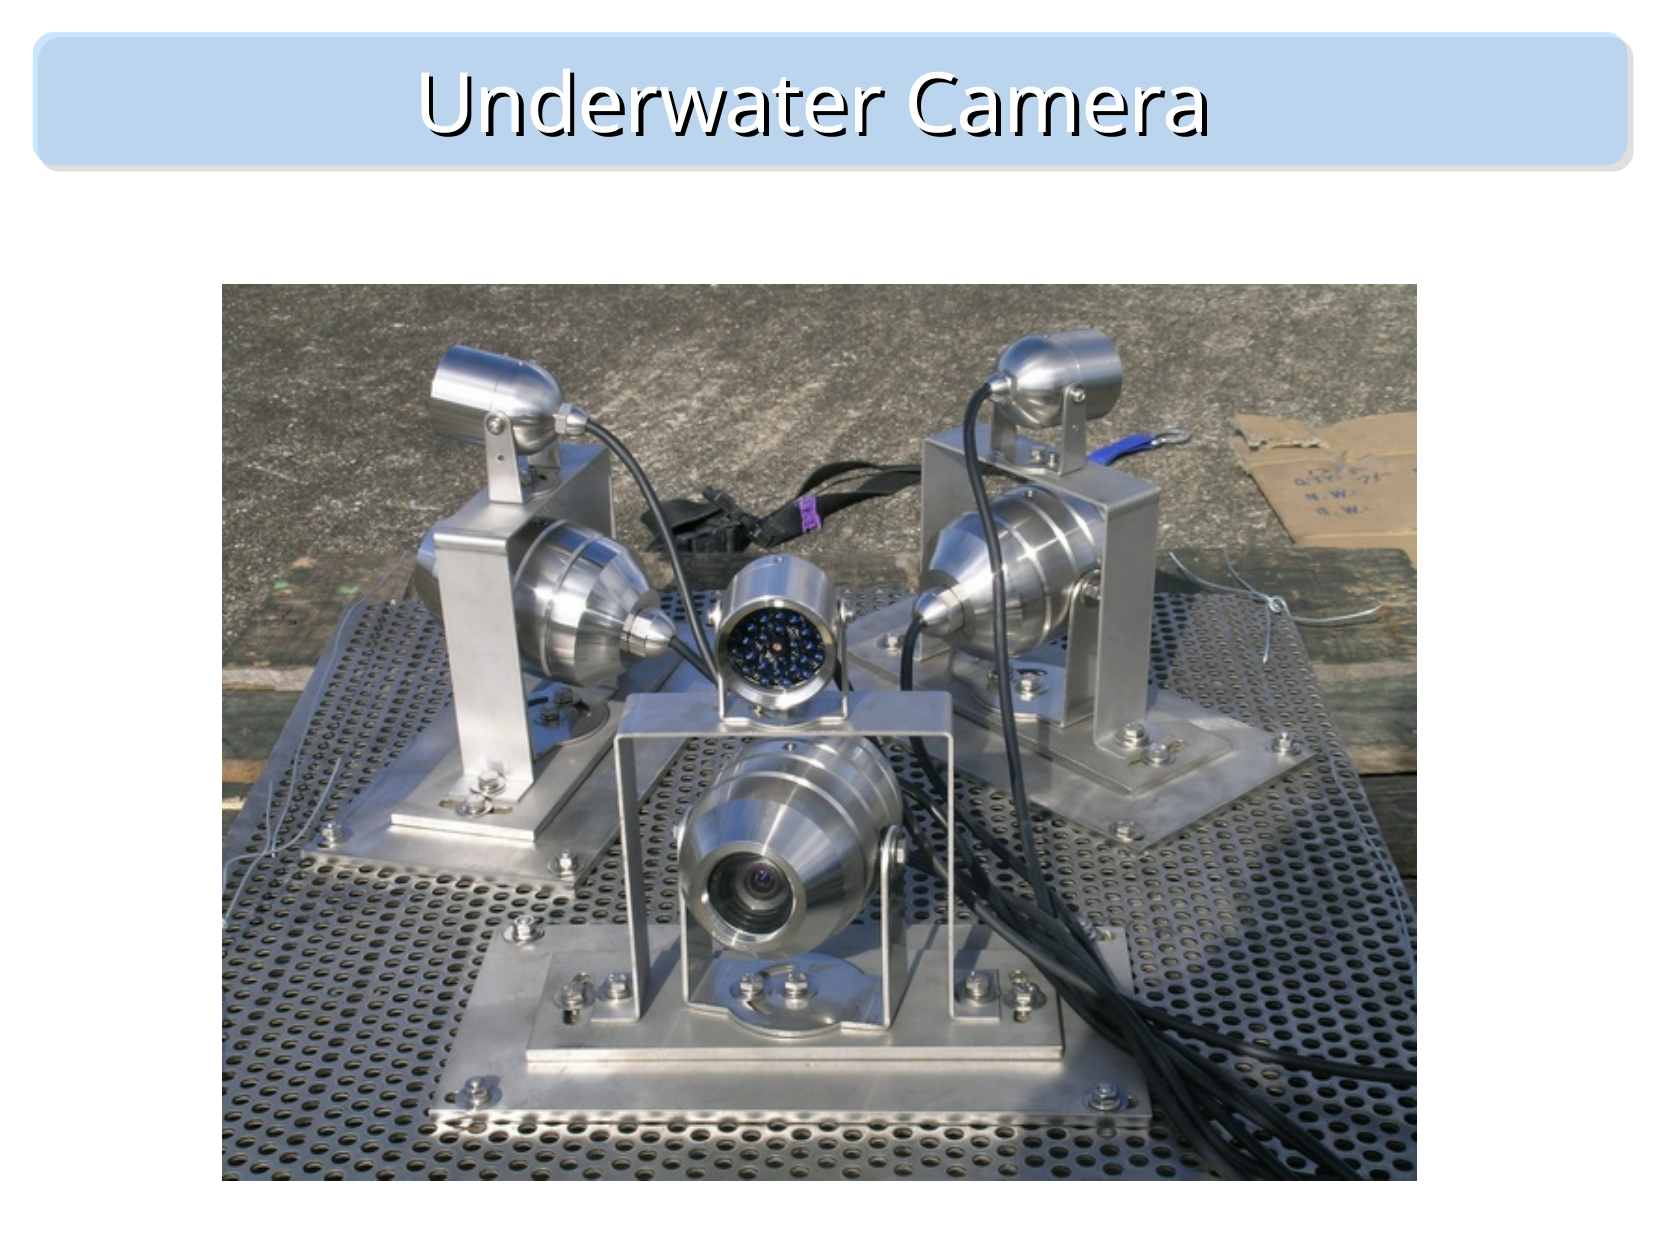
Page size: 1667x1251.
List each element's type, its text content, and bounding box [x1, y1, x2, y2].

text_box [32, 31, 1628, 166]
picture [222, 284, 1417, 1181]
title Underwater Camera [166, 41, 1459, 181]
